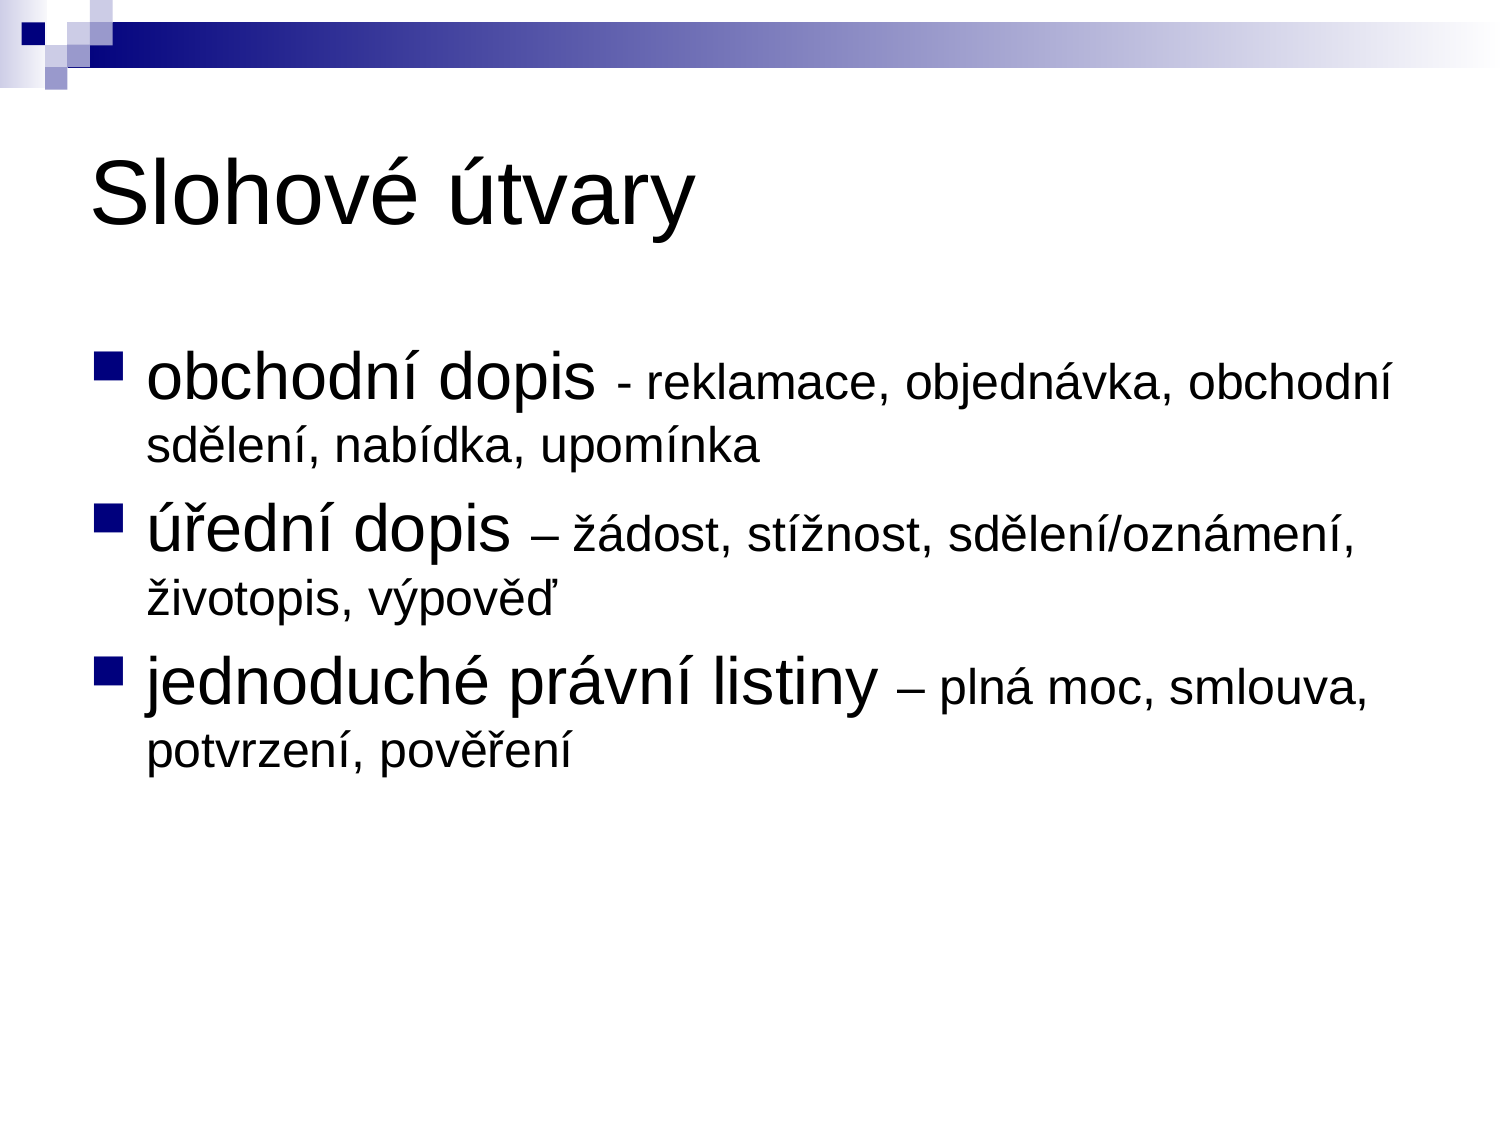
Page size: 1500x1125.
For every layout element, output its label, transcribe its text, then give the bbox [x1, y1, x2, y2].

title Slohové útvary [75, 75, 1426, 301]
list obchodní dopis - reklamace, objednávka, obchodní sdělení, nabídka, upomínka úřední dopis – žádost, stížnost, sdělení/oznámení, životopis, výpověď jednoduché právní listiny – plná moc, smlouva, potvrzení, pověření [75, 324, 1426, 963]
